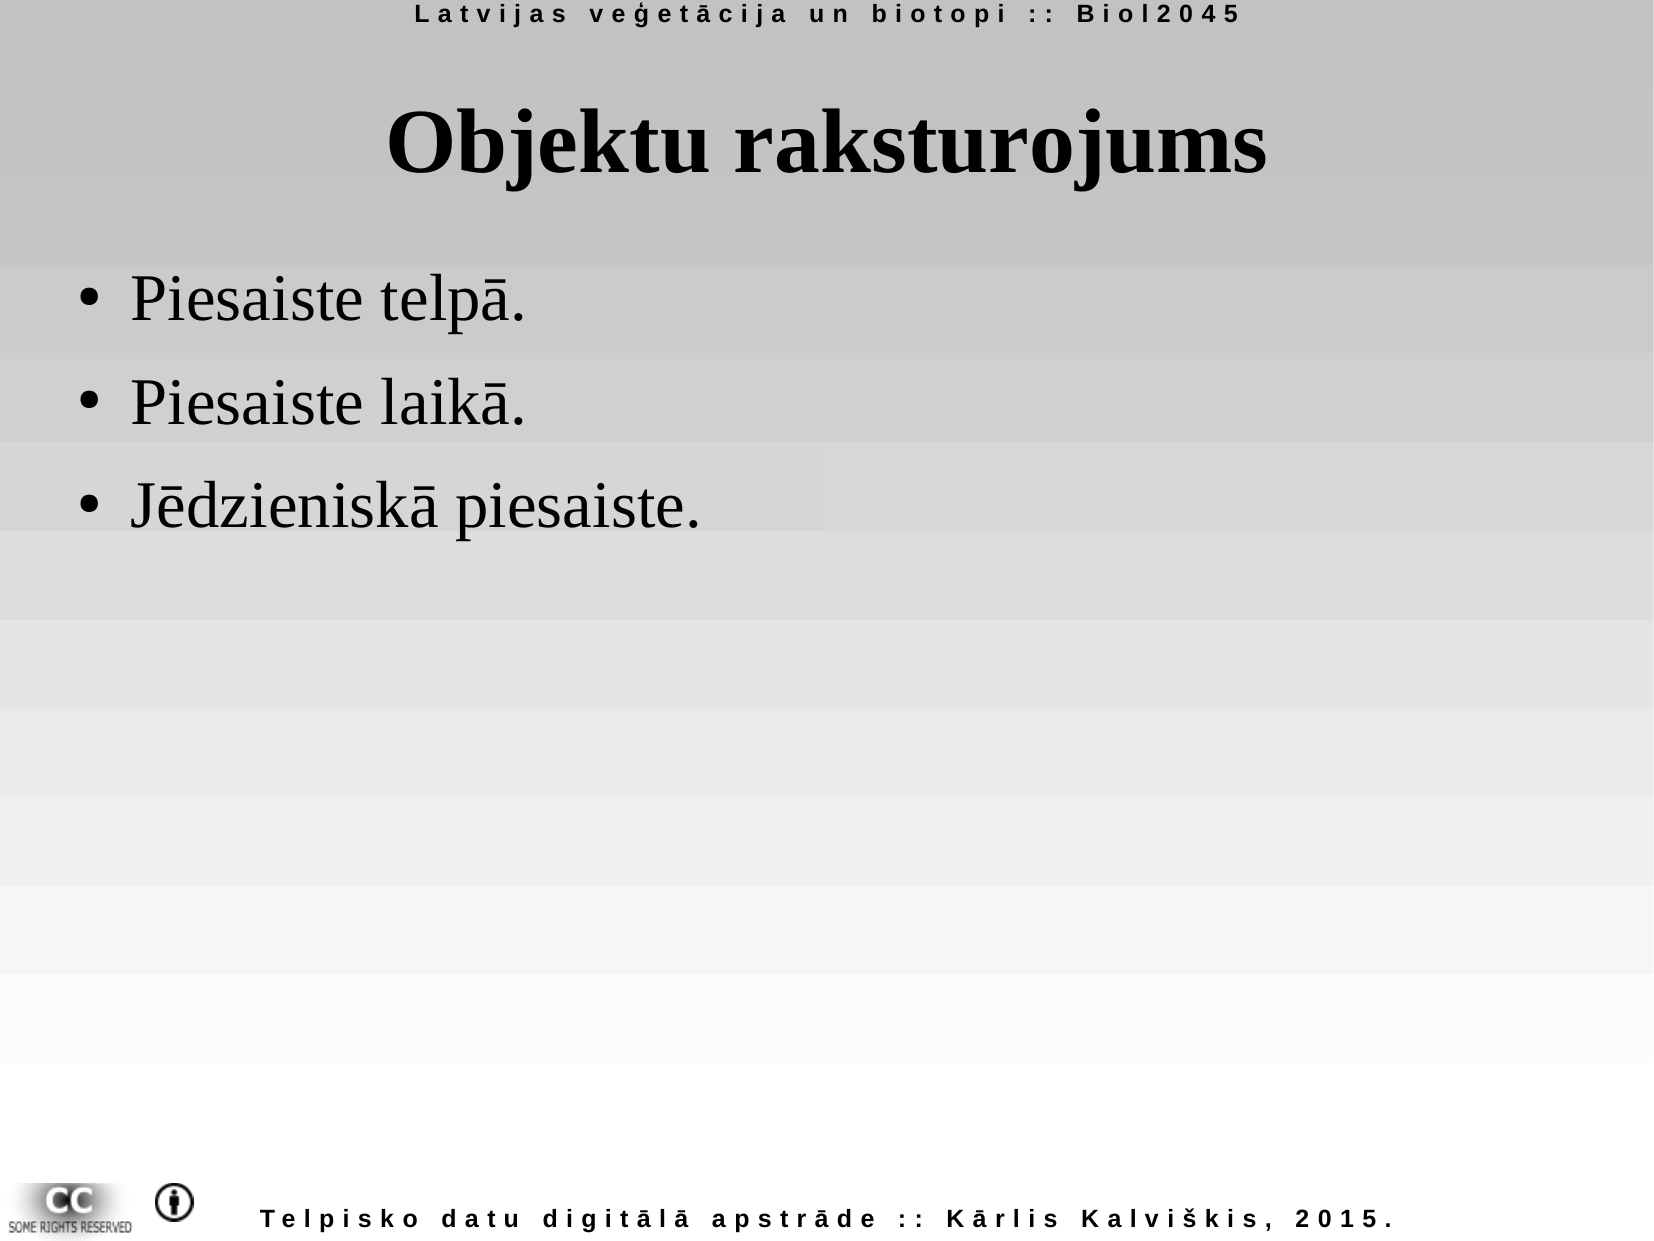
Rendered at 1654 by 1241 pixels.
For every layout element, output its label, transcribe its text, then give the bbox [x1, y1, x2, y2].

list Piesaiste telpā. Piesaiste laikā. Jēdzieniskā piesaiste. [59, 261, 1596, 1175]
title Objektu raksturojums [59, 37, 1596, 246]
picture [0, 0, 1654, 1241]
